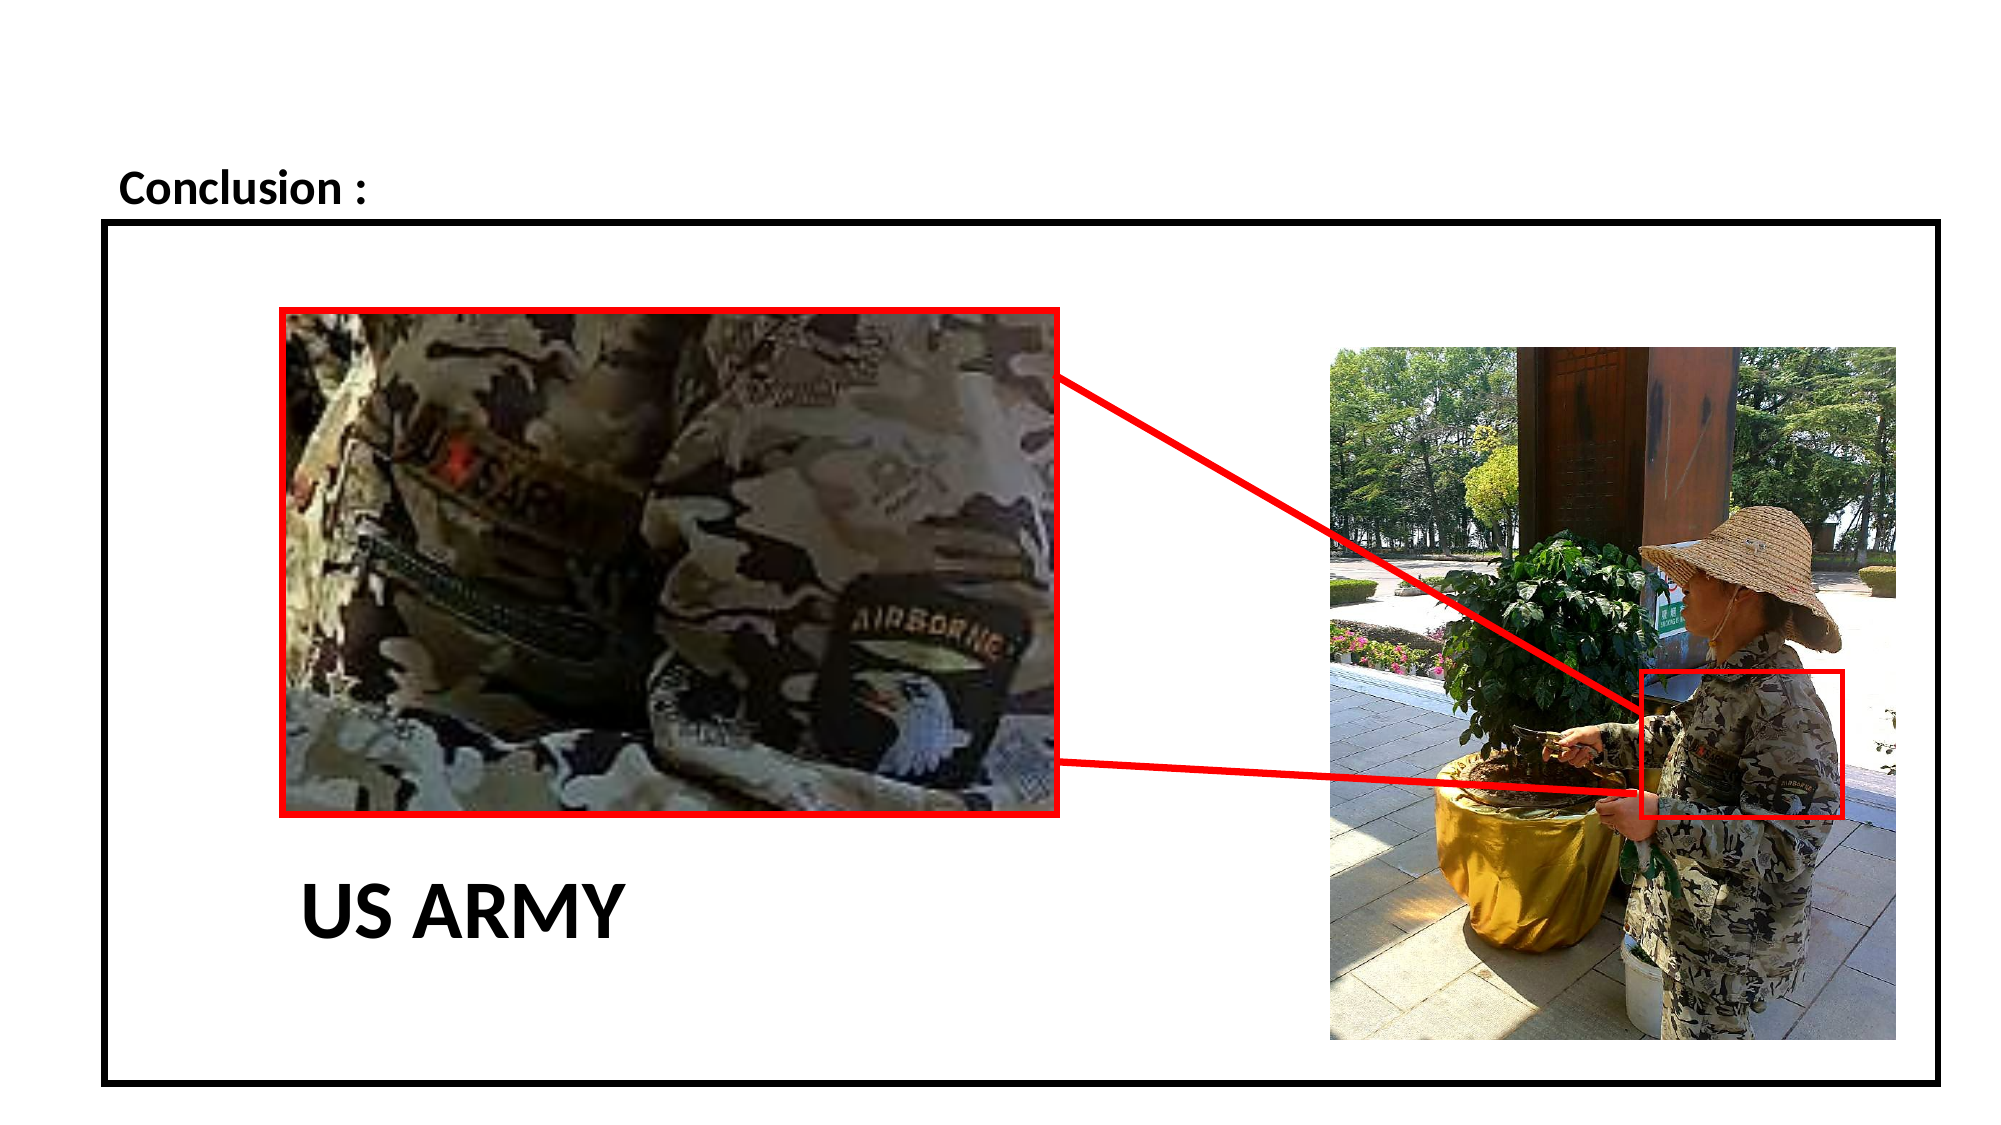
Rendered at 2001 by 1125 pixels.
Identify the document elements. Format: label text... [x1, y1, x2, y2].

text_box US ARMY [285, 848, 642, 965]
picture [1644, 674, 1840, 815]
picture [285, 313, 1054, 812]
picture [1330, 347, 1896, 1040]
text_box [156, 728, 1910, 1080]
title Conclusion : [104, 47, 1592, 219]
text_box [1060, 728, 1330, 773]
